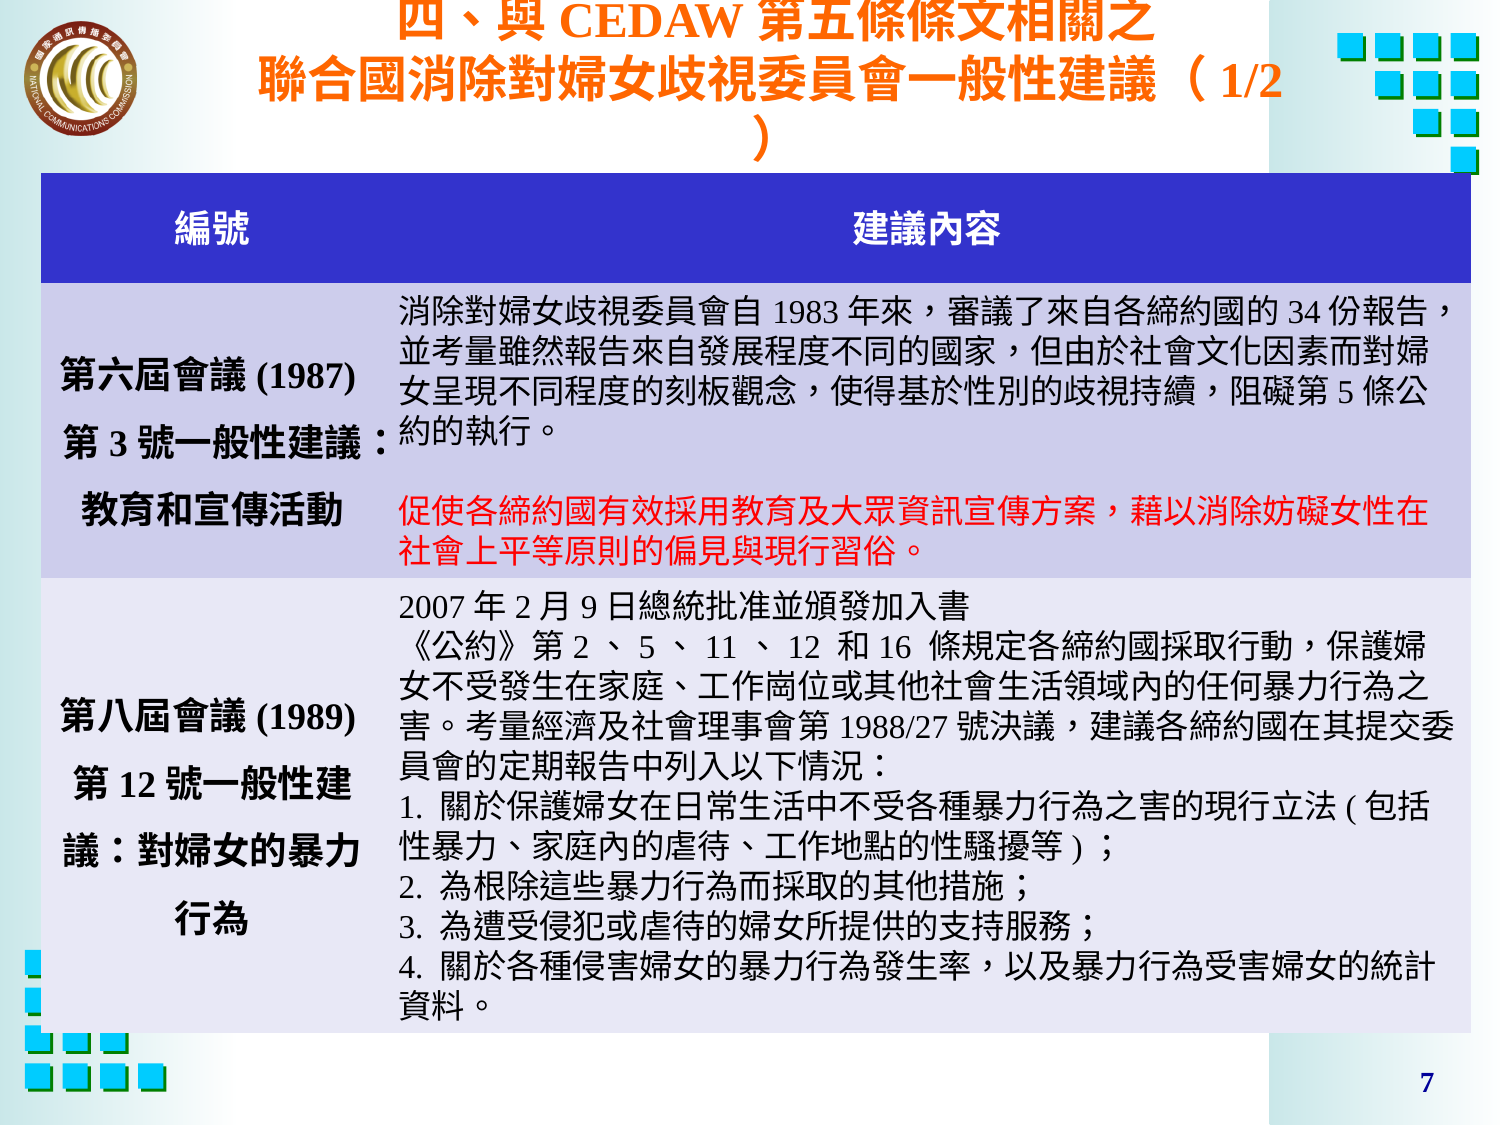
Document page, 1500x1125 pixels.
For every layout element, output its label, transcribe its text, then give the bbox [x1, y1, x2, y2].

table_cell 第六屆會議(1987)第3號一般性建議：教育和宣傳活動 [41, 283, 384, 578]
picture [24, 21, 137, 136]
table_cell 消除對婦女歧視委員會自1983年來，審議了來自各締約國的34份報告，並考量雖然報告來自發展程度不同的國家，但由於社會文化因素而對婦女呈現不同程度的刻板觀念，使得基於性別的歧視持續，阻礙第5條公約的執行。 促使各締約國有效採用教育及大眾資訊宣傳方案，藉以消除妨礙女性在社會上平等原則的偏見與現行習俗。 [384, 283, 1471, 578]
table_cell 第八屆會議(1989)第12號一般性建議：對婦女的暴力行為 [41, 578, 384, 1033]
title 四、與CEDAW第五條條文相關之 聯合國消除對婦女歧視委員會一般性建議（1/2） [223, 15, 1329, 141]
table_header 建議內容 [384, 173, 1471, 283]
table_header 編號 [41, 173, 384, 283]
table_cell 2007年2月9日總統批准並頒發加入書 《公約》第2、5、11、12 和16 條規定各締約國採取行動，保護婦女不受發生在家庭、工作崗位或其他社會生活領域內的任何暴力行為之害。考量經濟及社會理事會第1988/27號決議，建議各締約國在其提交委員會的定期報告中列入以下情況： 1. 關於保護婦女在日常生活中不受各種暴力行為之害的現行立法(包括性暴力、家庭內的虐待、工作地點的性騷擾等)； 2. 為根除這些暴力行為而採取的其他措施； 3. 為遭受侵犯或虐待的婦女所提供的支持服務； 4. 關於各種侵害婦女的暴力行為發生率，以及暴力行為受害婦女的統計資料。 [384, 578, 1471, 1033]
